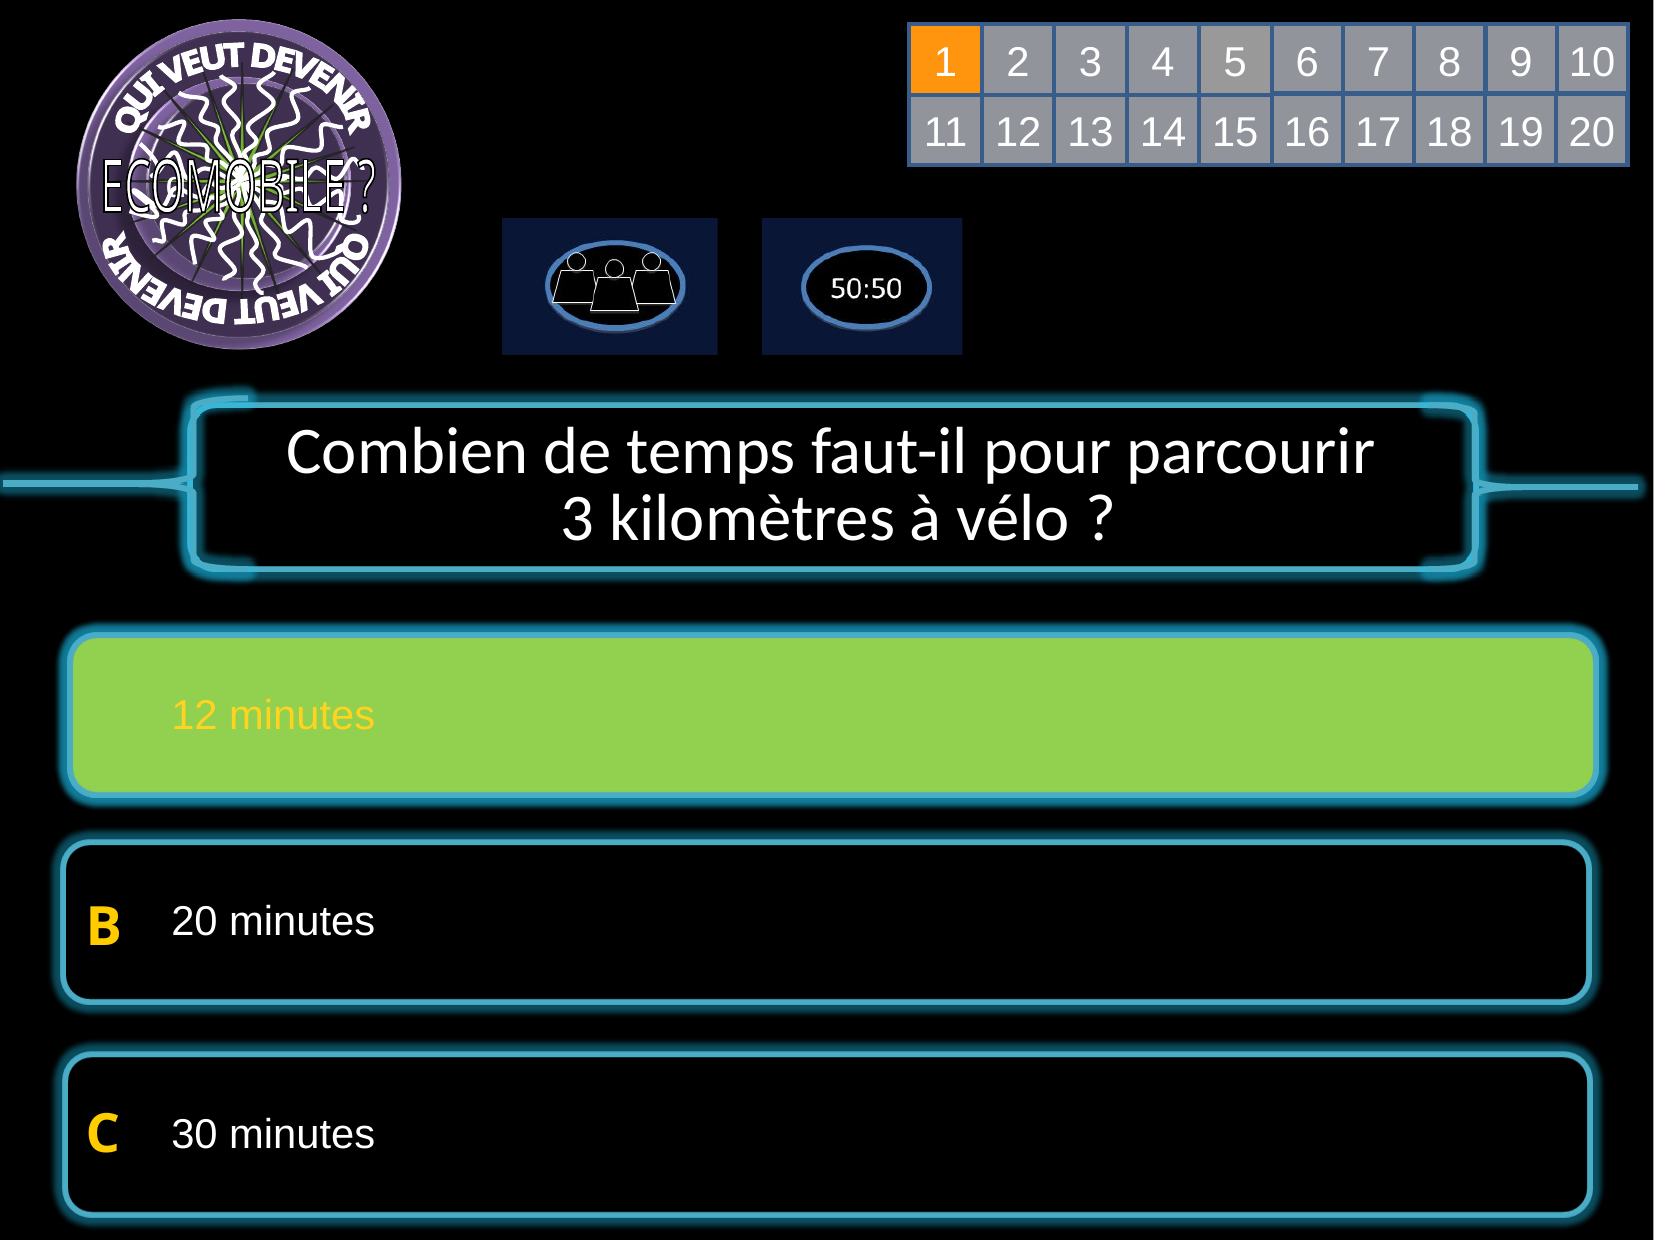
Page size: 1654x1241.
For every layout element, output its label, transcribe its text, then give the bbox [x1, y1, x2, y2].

picture [45, 1034, 1610, 1235]
text_box 3 [1054, 24, 1126, 94]
text_box 4 [1126, 24, 1199, 94]
title Combien de temps faut-il pour parcourir 3 kilomètres à vélo ? [200, 407, 1477, 573]
text_box 6 [1271, 24, 1342, 93]
text_box 16 [1271, 93, 1343, 166]
text_box 5 [1199, 24, 1271, 94]
text_box 2 [981, 24, 1054, 94]
text_box 10 [1556, 24, 1628, 93]
text_box 17 [1343, 93, 1413, 166]
text_box 20 [1556, 93, 1628, 166]
picture [53, 18, 402, 370]
picture [43, 822, 1609, 1022]
text_box 15 [1199, 94, 1271, 166]
text_box 13 [1054, 94, 1127, 166]
list 12 minutes [171, 643, 1571, 786]
text_box 18 [1413, 93, 1485, 166]
text_box 8 [1414, 24, 1485, 93]
text_box 12 [981, 94, 1054, 166]
text_box 9 [1485, 24, 1556, 93]
picture [0, 377, 1654, 591]
text_box 11 [909, 94, 981, 166]
list 30 minutes [171, 1062, 1571, 1205]
picture [50, 615, 1616, 815]
text_box 7 [1342, 24, 1414, 93]
list 20 minutes [171, 850, 1571, 993]
text_box 19 [1485, 93, 1556, 166]
text_box 14 [1127, 94, 1199, 166]
text_box 1 [909, 24, 981, 94]
